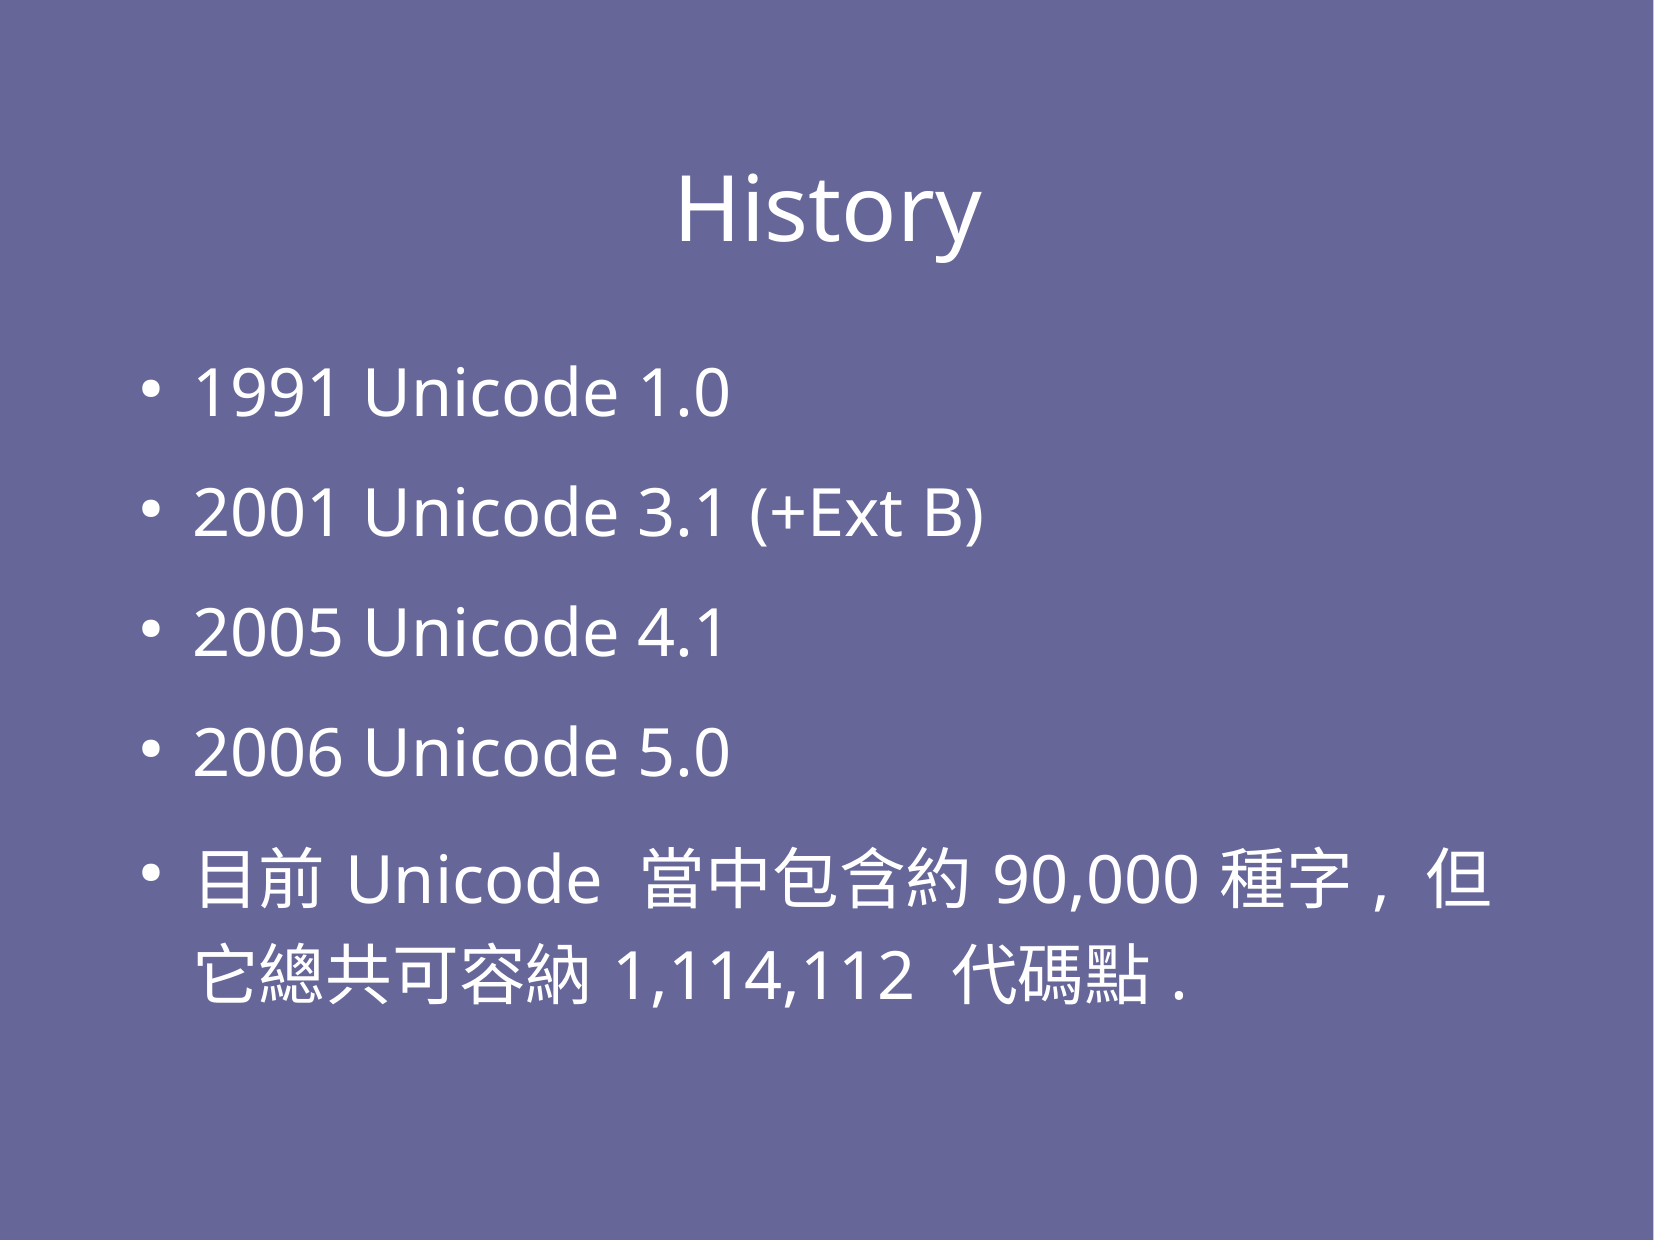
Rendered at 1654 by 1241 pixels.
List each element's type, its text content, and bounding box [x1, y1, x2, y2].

title History [121, 102, 1534, 310]
list 1991 Unicode 1.0 2001 Unicode 3.1 (+Ext B) 2005 Unicode 4.1 2006 Unicode 5.0 目前Unicode 當中包含約90,000種字, 但它總共可容納1,114,112 代碼點. [121, 344, 1534, 1127]
